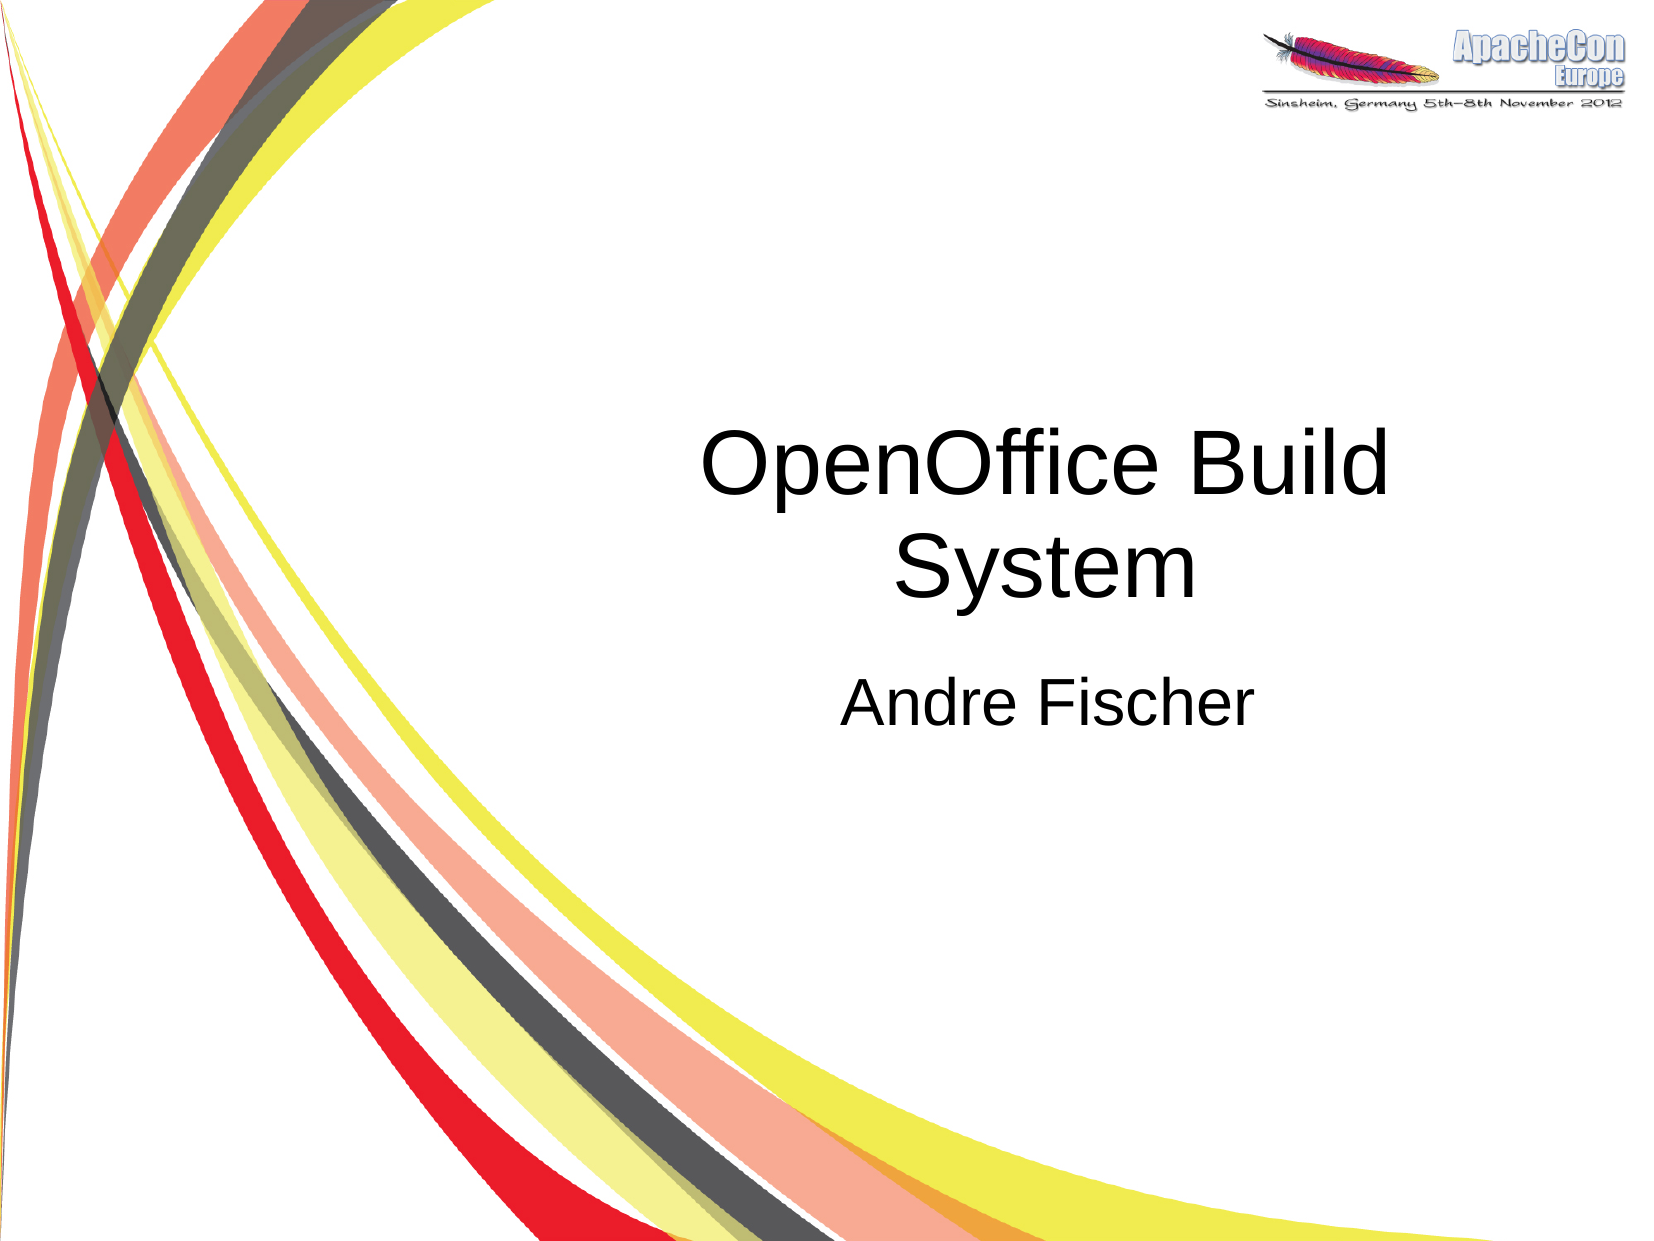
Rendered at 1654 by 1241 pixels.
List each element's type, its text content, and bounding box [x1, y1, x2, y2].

title OpenOffice Build System [561, 411, 1531, 617]
subtitle Andre Fischer [561, 643, 1536, 762]
picture [0, 0, 1654, 1241]
